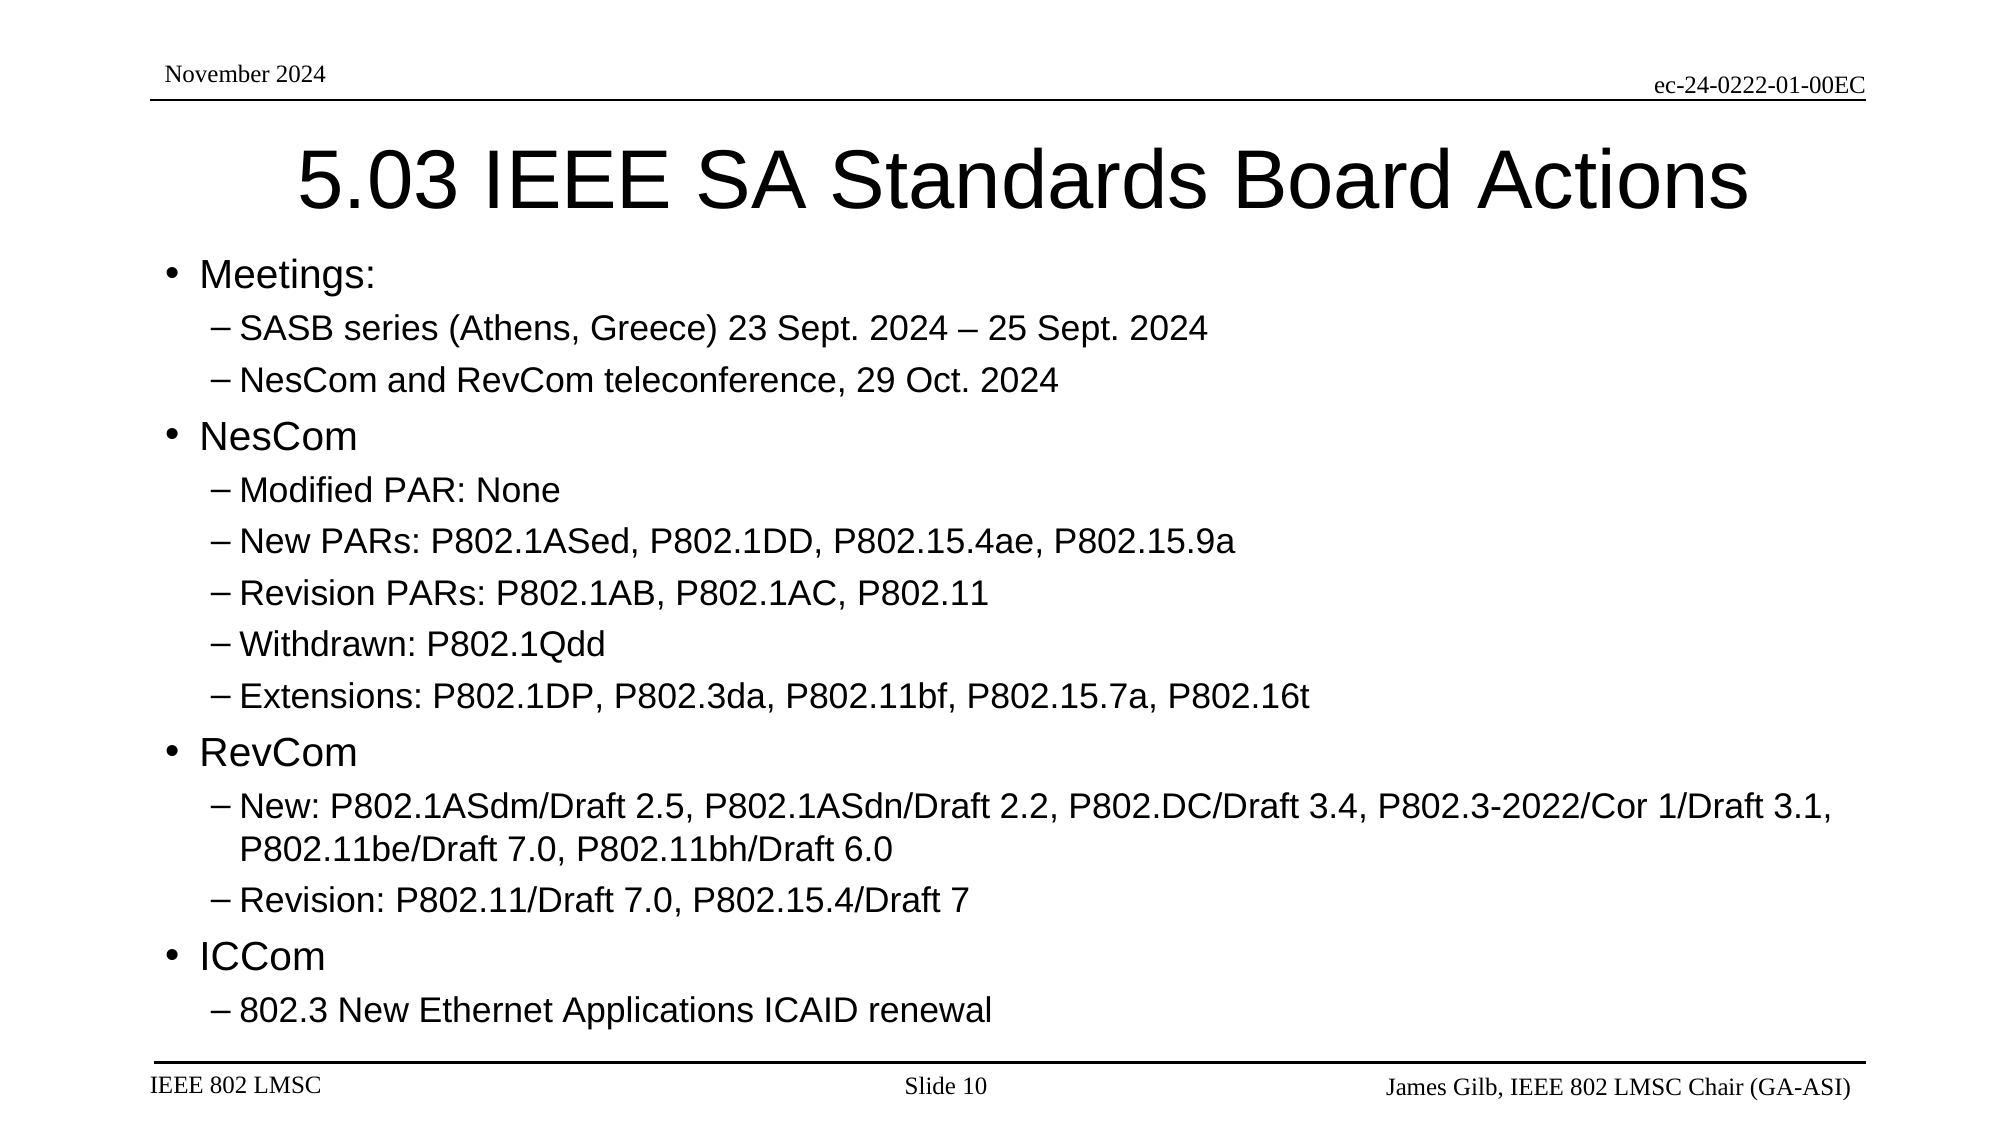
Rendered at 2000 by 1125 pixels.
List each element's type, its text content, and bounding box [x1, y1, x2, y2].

list Meetings: SASB series (Athens, Greece) 23 Sept. 2024 – 25 Sept. 2024 NesCom and RevCom teleconference, 29 Oct. 2024 NesCom Modified PAR: None New PARs: P802.1ASed, P802.1DD, P802.15.4ae, P802.15.9a Revision PARs: P802.1AB, P802.1AC, P802.11 Withdrawn: P802.1Qdd Extensions: P802.1DP, P802.3da, P802.11bf, P802.15.7a, P802.16t RevCom New: P802.1ASdm/Draft 2.5, P802.1ASdn/Draft 2.2, P802.DC/Draft 3.4, P802.3-2022/Cor 1/Draft 3.1, P802.11be/Draft 7.0, P802.11bh/Draft 6.0 Revision: P802.11/Draft 7.0, P802.15.4/Draft 7 ICCom 802.3 New Ethernet Applications ICAID renewal [149, 239, 1900, 1051]
title 5.03 IEEE SA Standards Board Actions [149, 112, 1900, 238]
